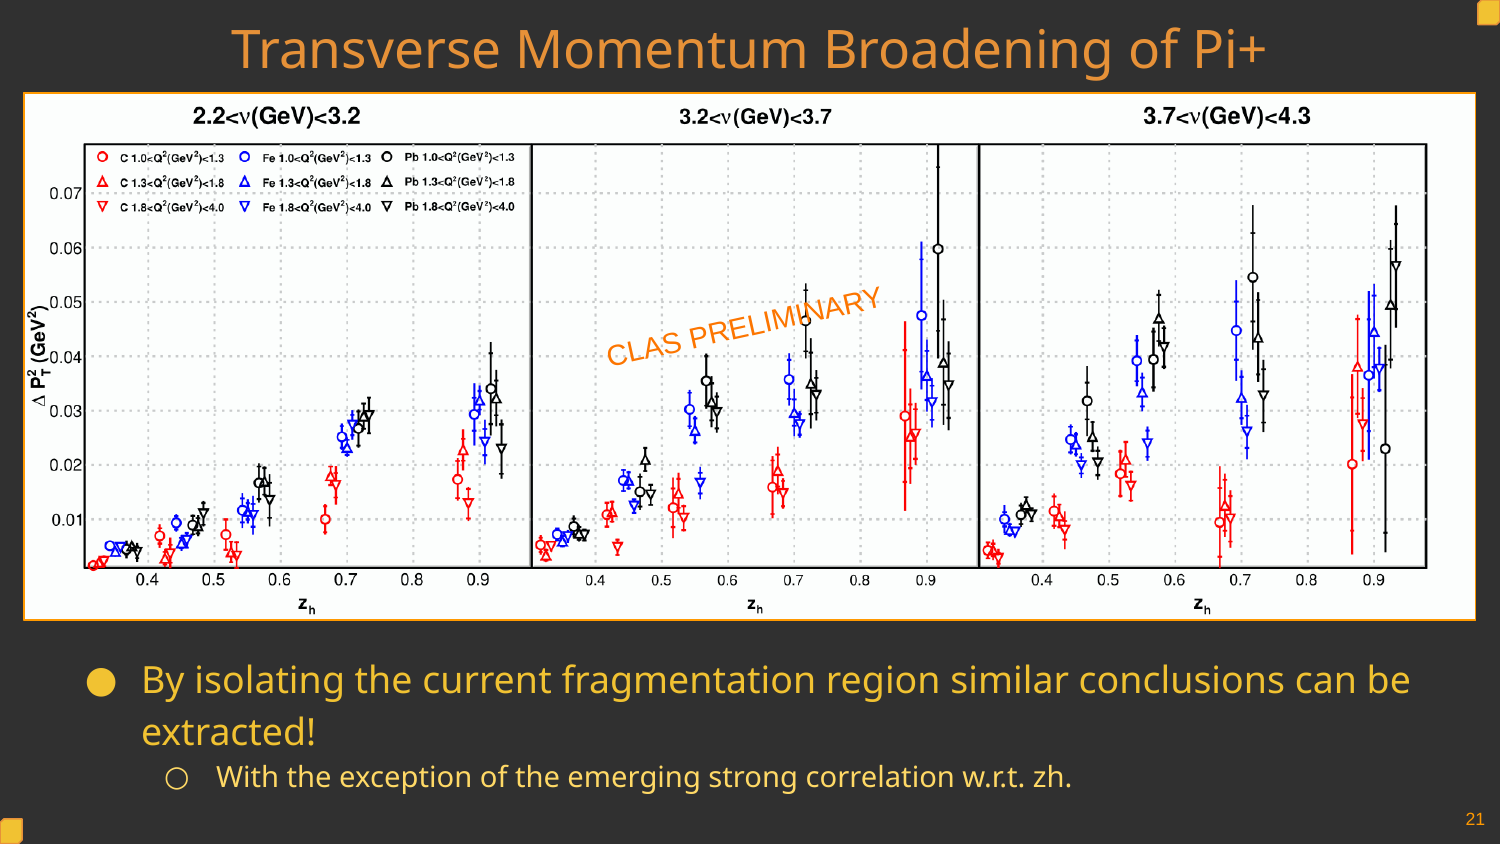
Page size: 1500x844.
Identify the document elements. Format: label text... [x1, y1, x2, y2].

text_box CLAS PRELIMINARY [82, 155, 1418, 548]
title Transverse Momentum Broadening of Pi+ [51, 0, 1449, 92]
picture [24, 93, 1475, 620]
list By isolating the current fragmentation region similar conclusions can be extracted! With the exception of the emerging strong correlation w.r.t. zh. [51, 634, 1449, 821]
slide_number <number> [1437, 792, 1500, 844]
